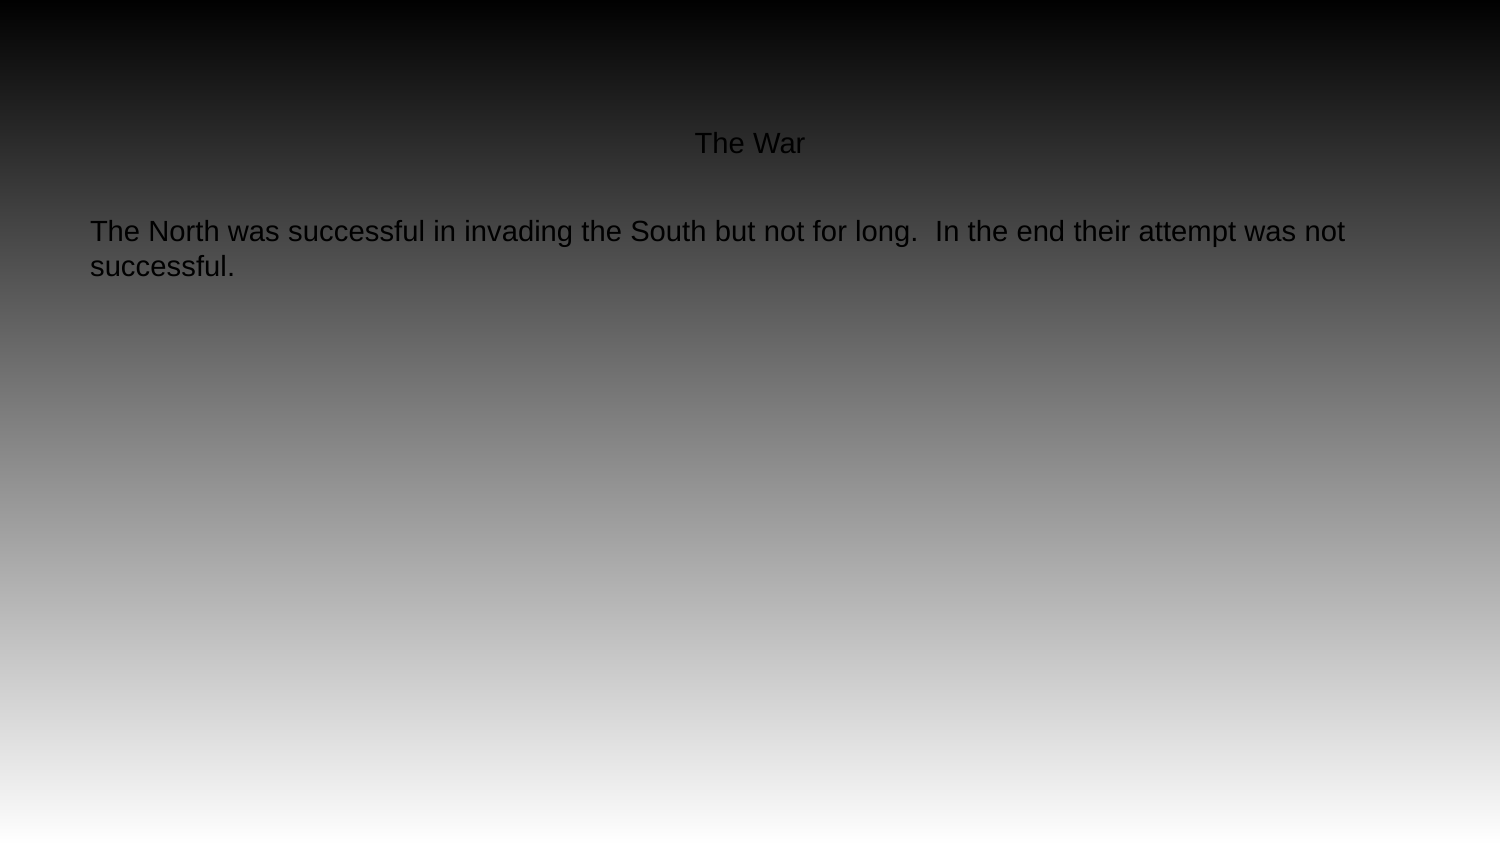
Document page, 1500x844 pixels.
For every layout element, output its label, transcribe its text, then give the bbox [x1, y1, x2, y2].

title The War [75, 33, 1425, 175]
list The North was successful in invading the South but not for long. In the end their attempt was not successful. [75, 196, 1425, 808]
